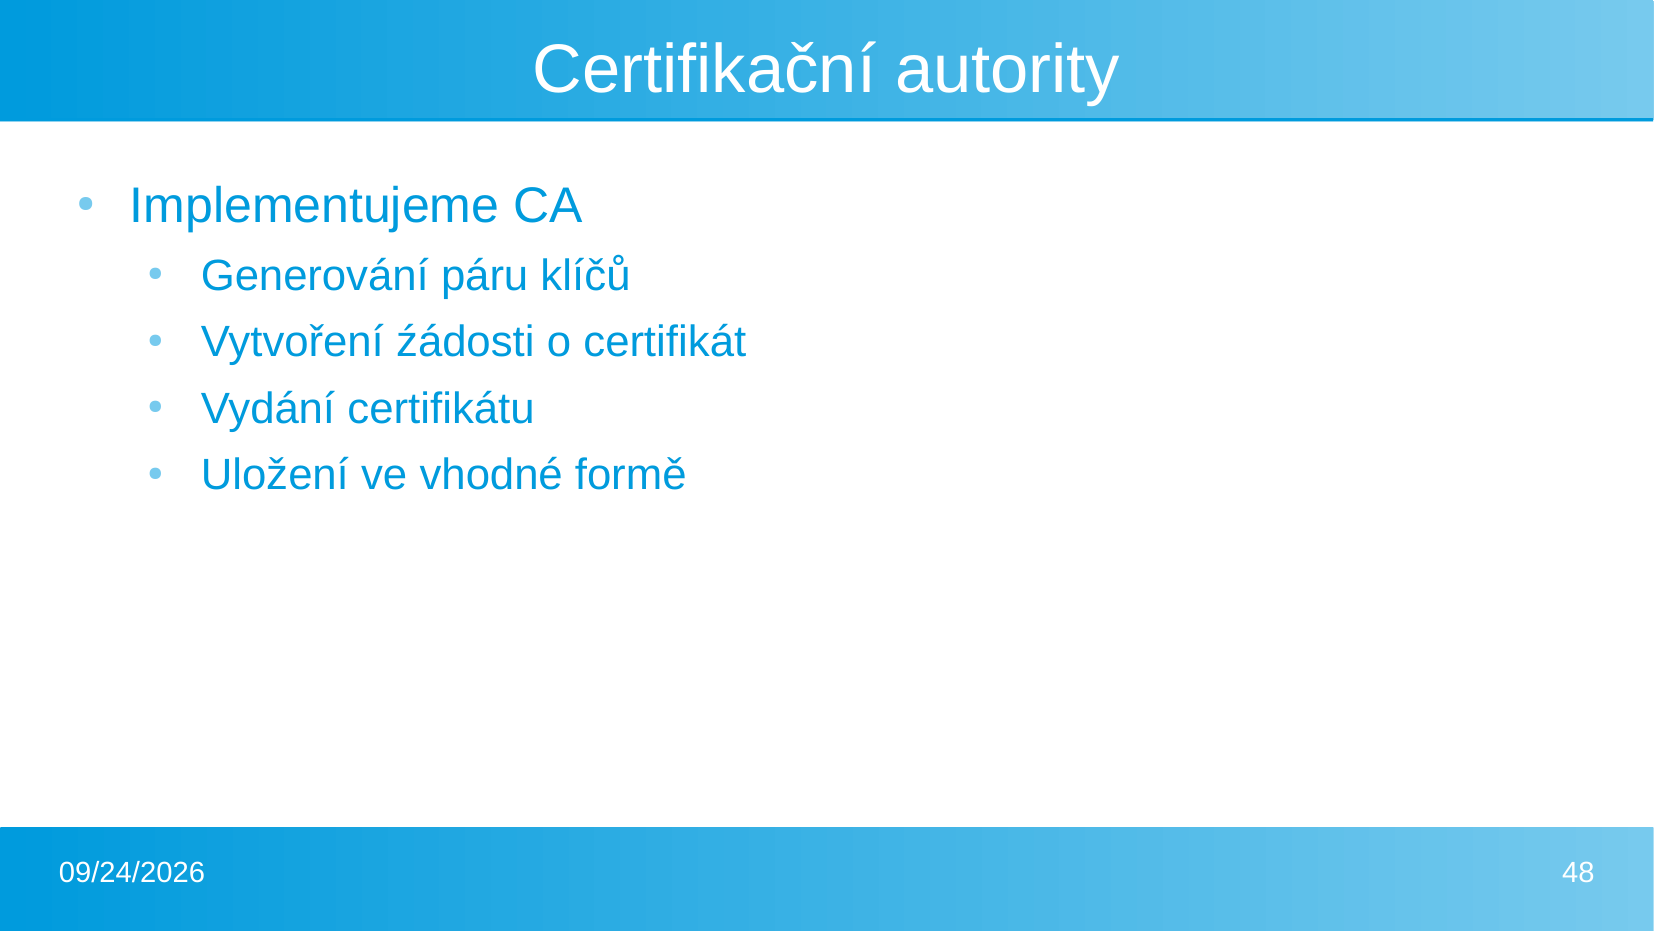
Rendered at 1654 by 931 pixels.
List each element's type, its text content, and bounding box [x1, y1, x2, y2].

title Certifikační autority [59, 29, 1595, 108]
list Implementujeme CA Generování páru klíčů Vytvoření źádosti o certifikát Vydání certifikátu Uložení ve vhodné formě [59, 177, 1595, 768]
